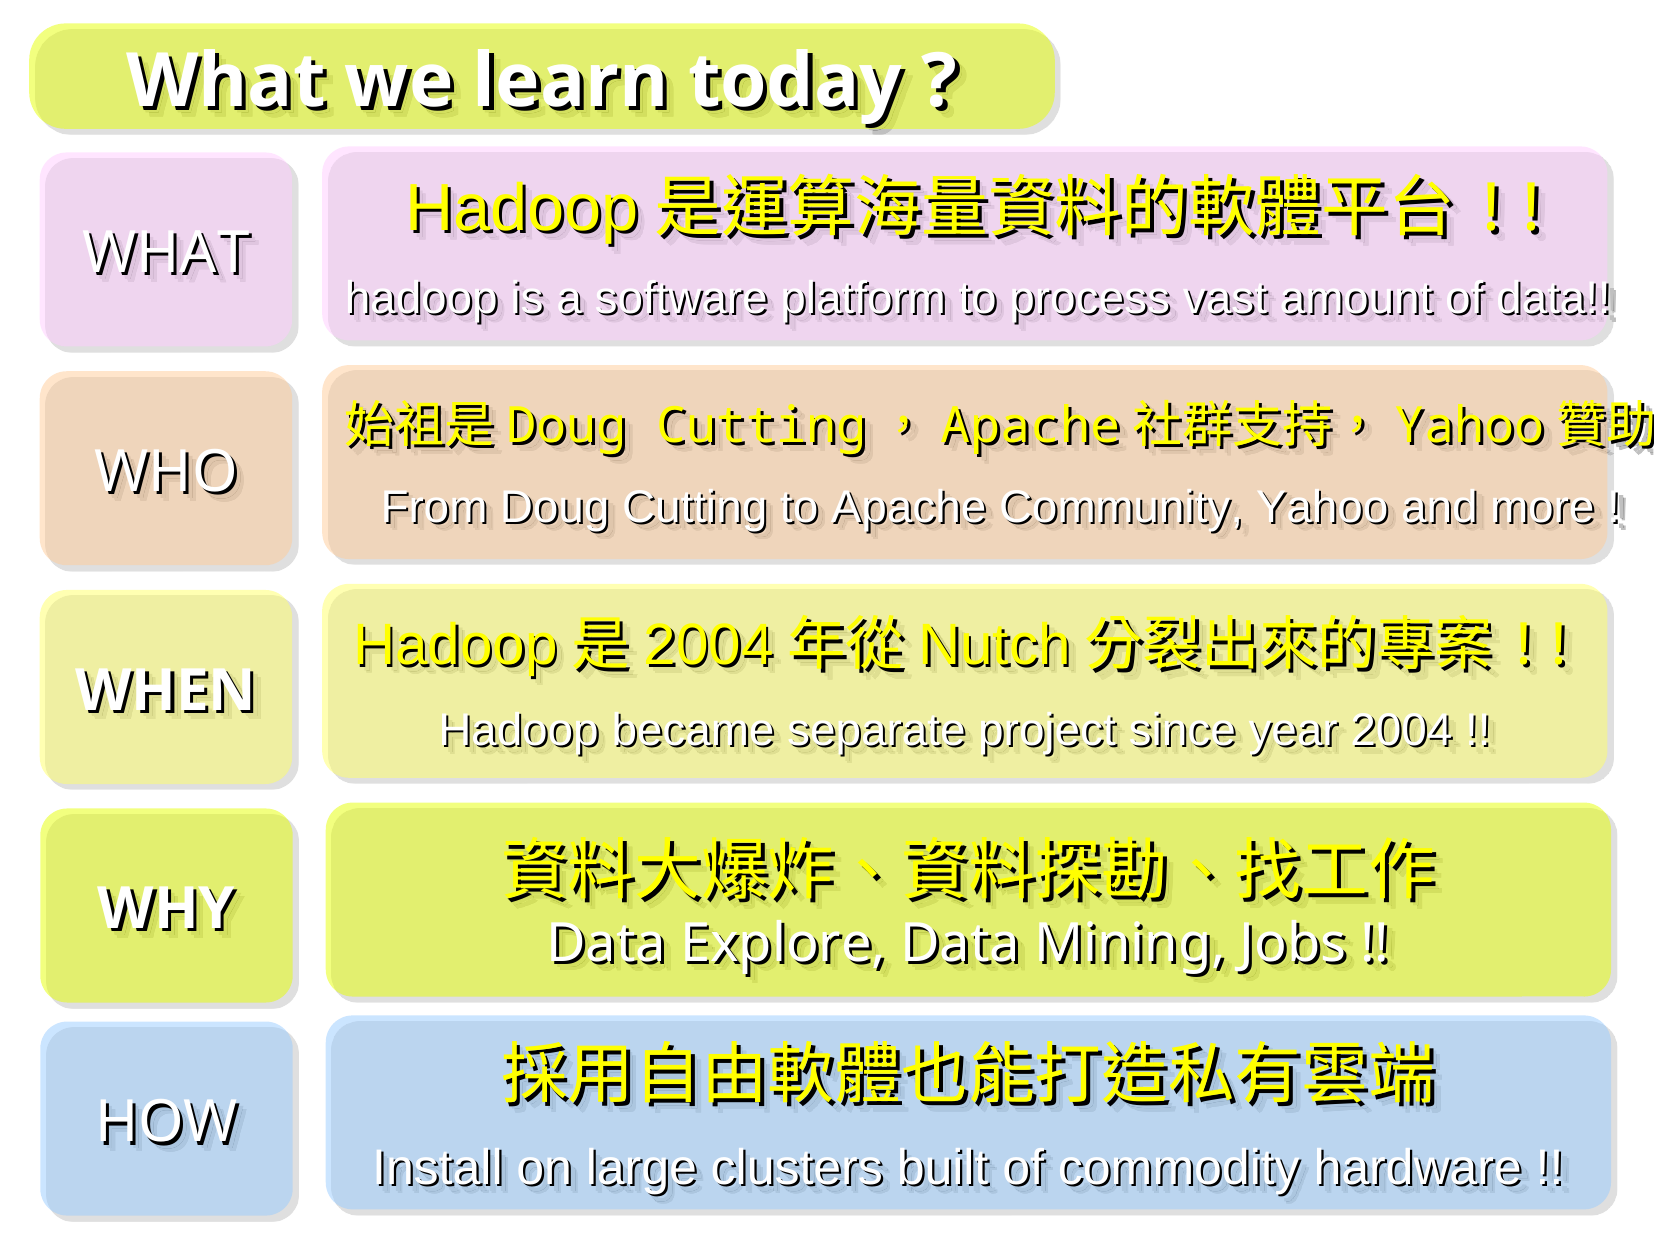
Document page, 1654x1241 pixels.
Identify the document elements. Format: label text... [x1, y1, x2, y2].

text_box WHEN [39, 589, 293, 785]
text_box Hadoop是2004年從Nutch分裂出來的專案!! Hadoop became separate project since year 2004 !! [322, 583, 1608, 778]
text_box HOW [40, 1021, 293, 1216]
text_box 採用自由軟體也能打造私有雲端 Install on large clusters built of commodity hardware !! [325, 1015, 1612, 1210]
text_box What we learn today ? [29, 23, 1055, 129]
text_box WHY [40, 808, 293, 1003]
text_box 始祖是Doug Cutting，Apache社群支持，Yahoo贊助 From Doug Cutting to Apache Community, Yahoo and more ! [322, 365, 1608, 560]
text_box WHAT [39, 152, 293, 347]
text_box 資料大爆炸、資料探勘、找工作 Data Explore, Data Mining, Jobs !! [325, 802, 1612, 997]
text_box Hadoop是運算海量資料的軟體平台!! hadoop is a software platform to process vast amount of data!! [322, 146, 1608, 341]
text_box WHO [39, 371, 293, 566]
